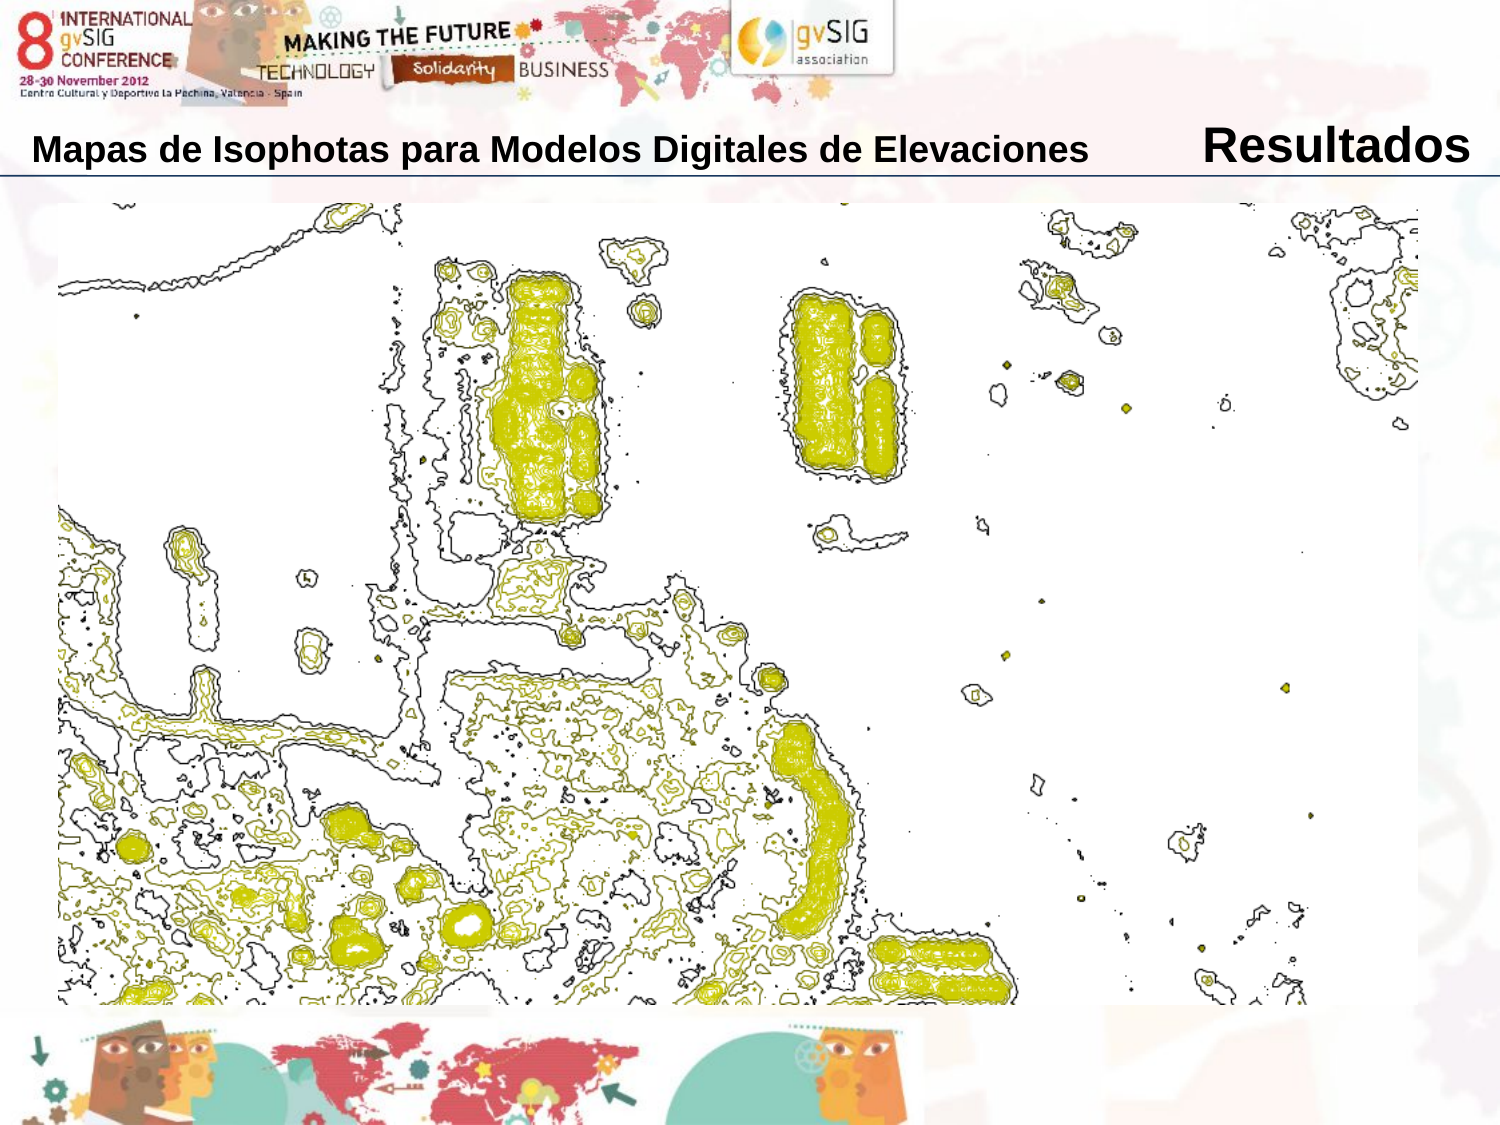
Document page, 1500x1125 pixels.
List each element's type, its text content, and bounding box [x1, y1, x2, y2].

picture [0, 177, 1500, 1125]
text_box Resultados [1187, 105, 1487, 175]
text_box Mapas de Isophotas para Modelos Digitales de Elevaciones [16, 117, 1106, 177]
picture [0, 0, 1500, 175]
text_box Resultados [1187, 177, 1487, 181]
